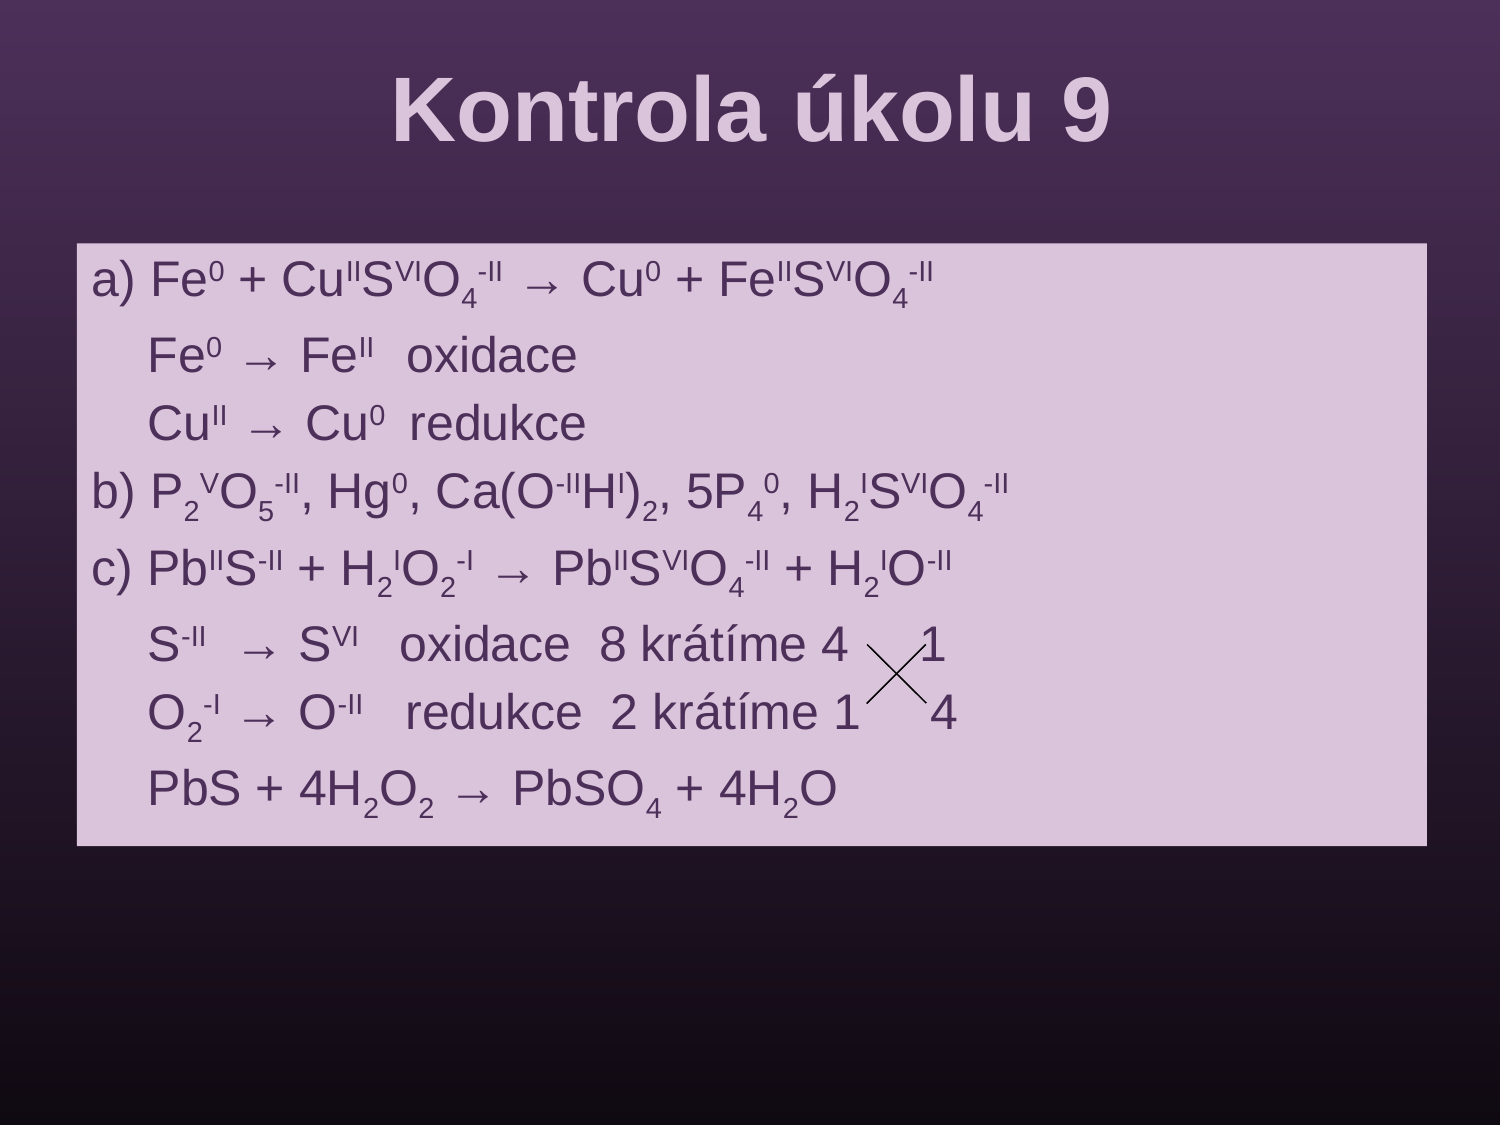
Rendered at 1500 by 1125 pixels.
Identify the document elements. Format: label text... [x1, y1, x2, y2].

list a) Fe0 + CuIISVIO4-II → Cu0 + FeIISVIO4-II Fe0 → FeII oxidace CuII → Cu0 redukce b) P2VO5-II, Hg0, Ca(O-IIHI)2, 5P40, H2ISVIO4-II c) PbIIS-II + H2IO2-I → PbIISVIO4-II + H2IO-II S-II → SVI oxidace 8 krátíme 4 1 O2-I → O-II redukce 2 krátíme 1 4 PbS + 4H2O2 → PbSO4 + 4H2O [76, 243, 1427, 847]
title Kontrola úkolu 9 [76, 31, 1427, 188]
